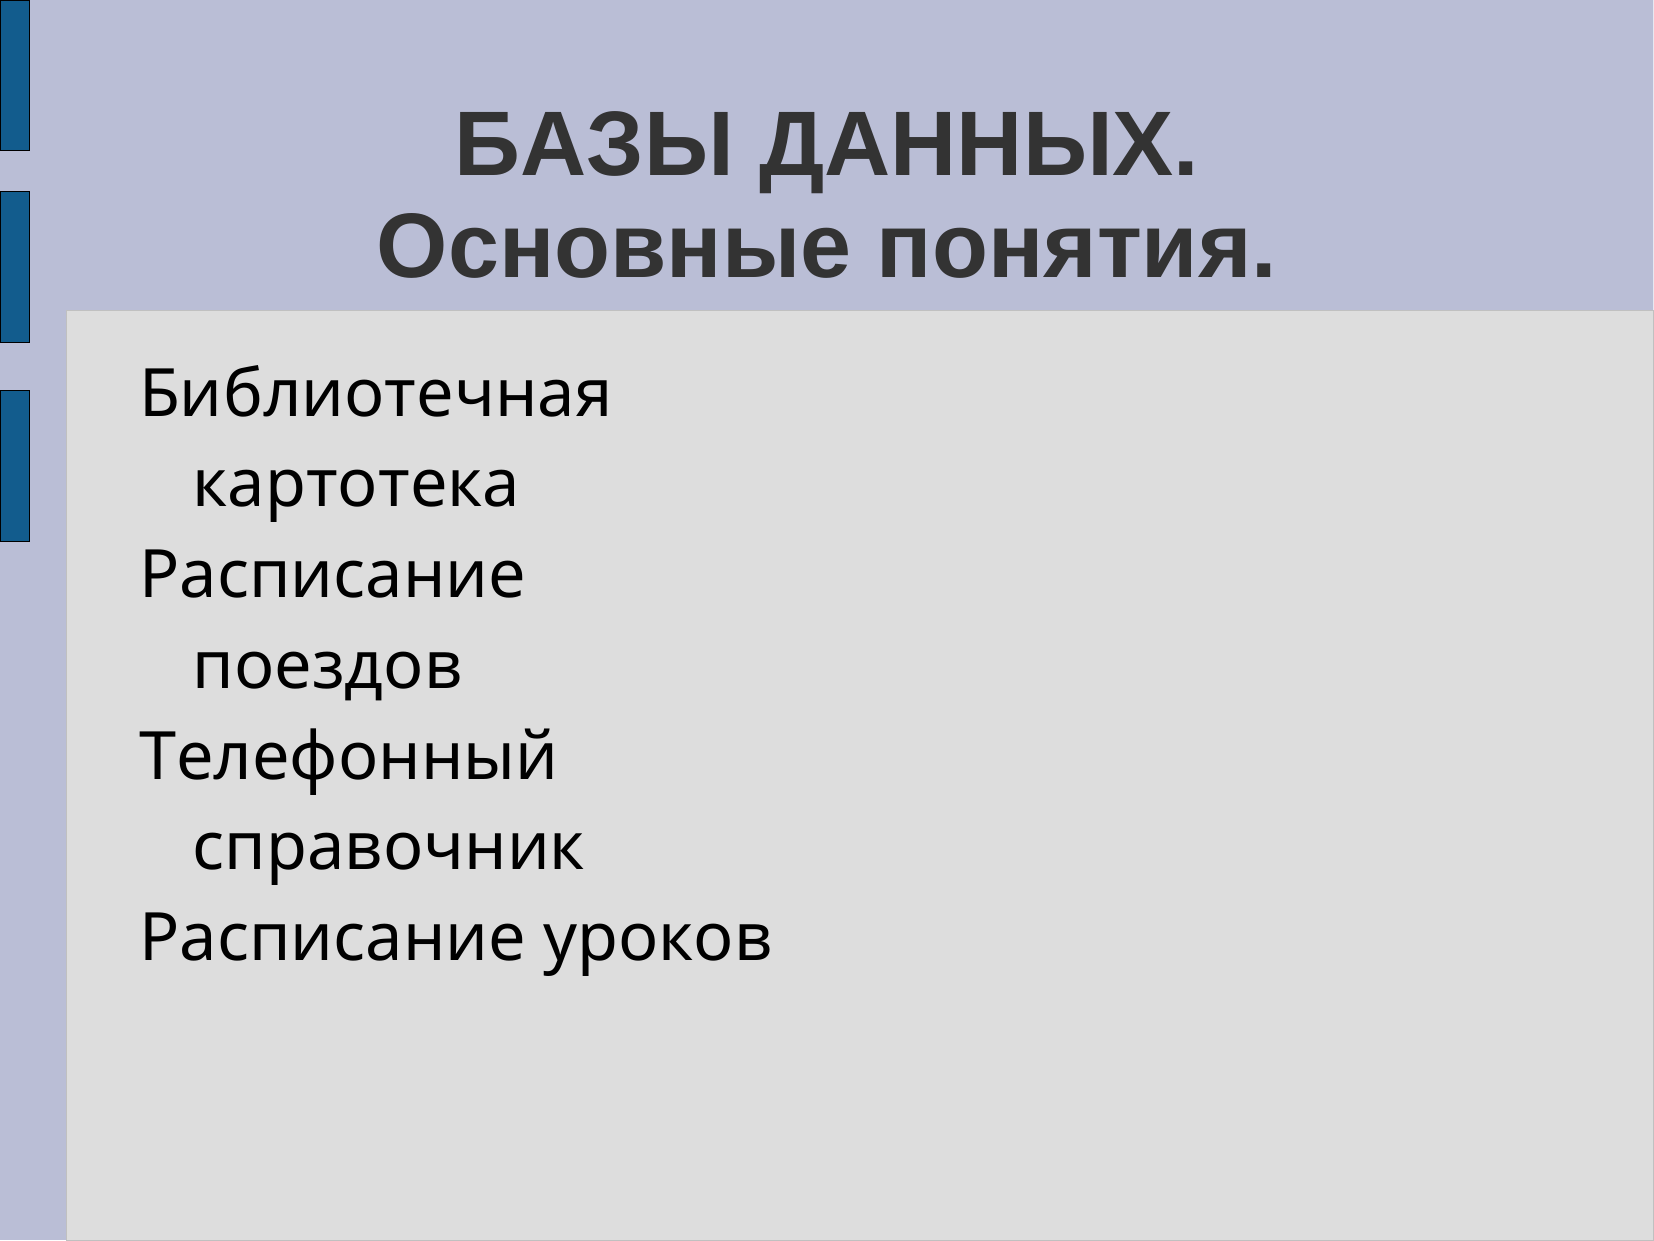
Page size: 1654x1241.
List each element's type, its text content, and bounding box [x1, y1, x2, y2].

list Библиотечная картотека Расписание поездов Телефонный справочник Расписание уроков [121, 344, 811, 1127]
title БАЗЫ ДАННЫХ. Основные понятия. [121, 87, 1534, 302]
